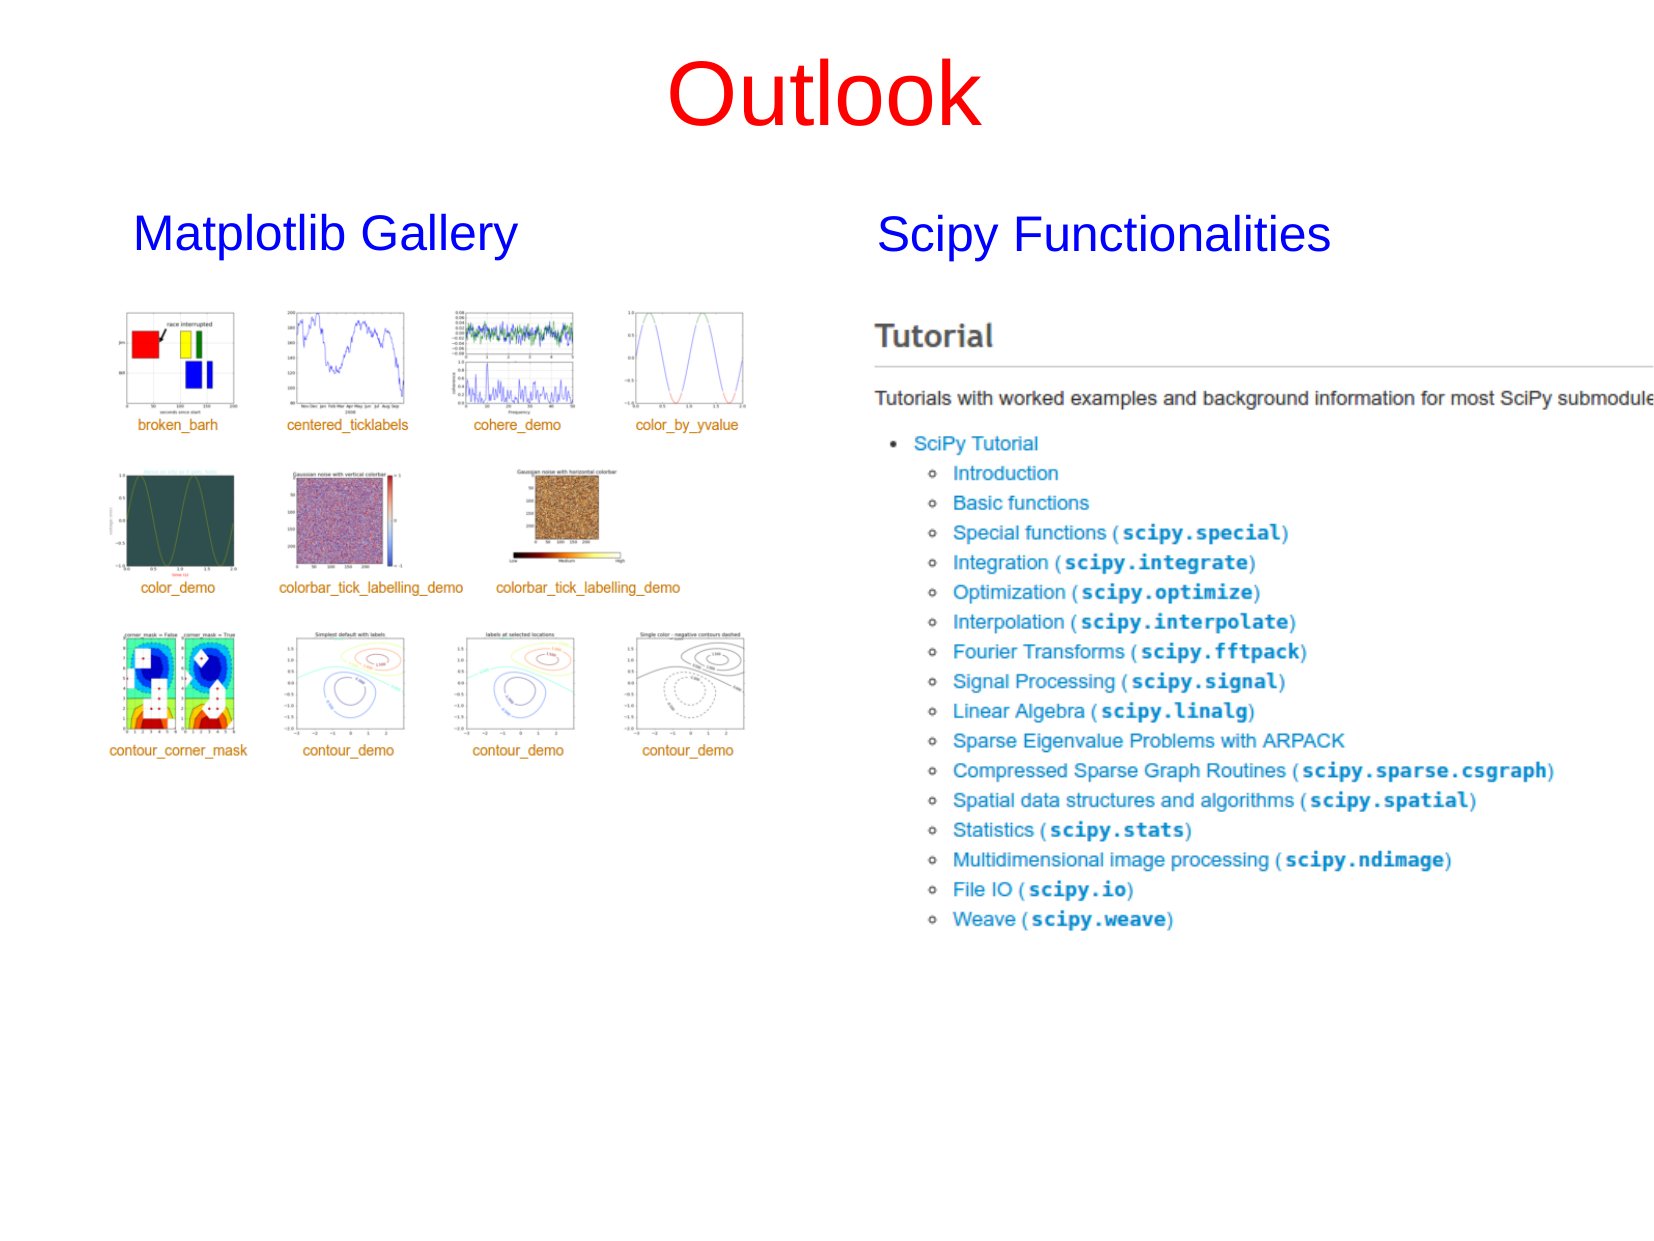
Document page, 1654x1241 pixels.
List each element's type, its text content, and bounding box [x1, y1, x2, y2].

text_box Scipy Functionalities [862, 198, 1394, 325]
picture [94, 286, 773, 768]
picture [856, 302, 1654, 945]
text_box Outlook [37, 37, 1613, 151]
text_box Matplotlib Gallery [118, 197, 591, 269]
